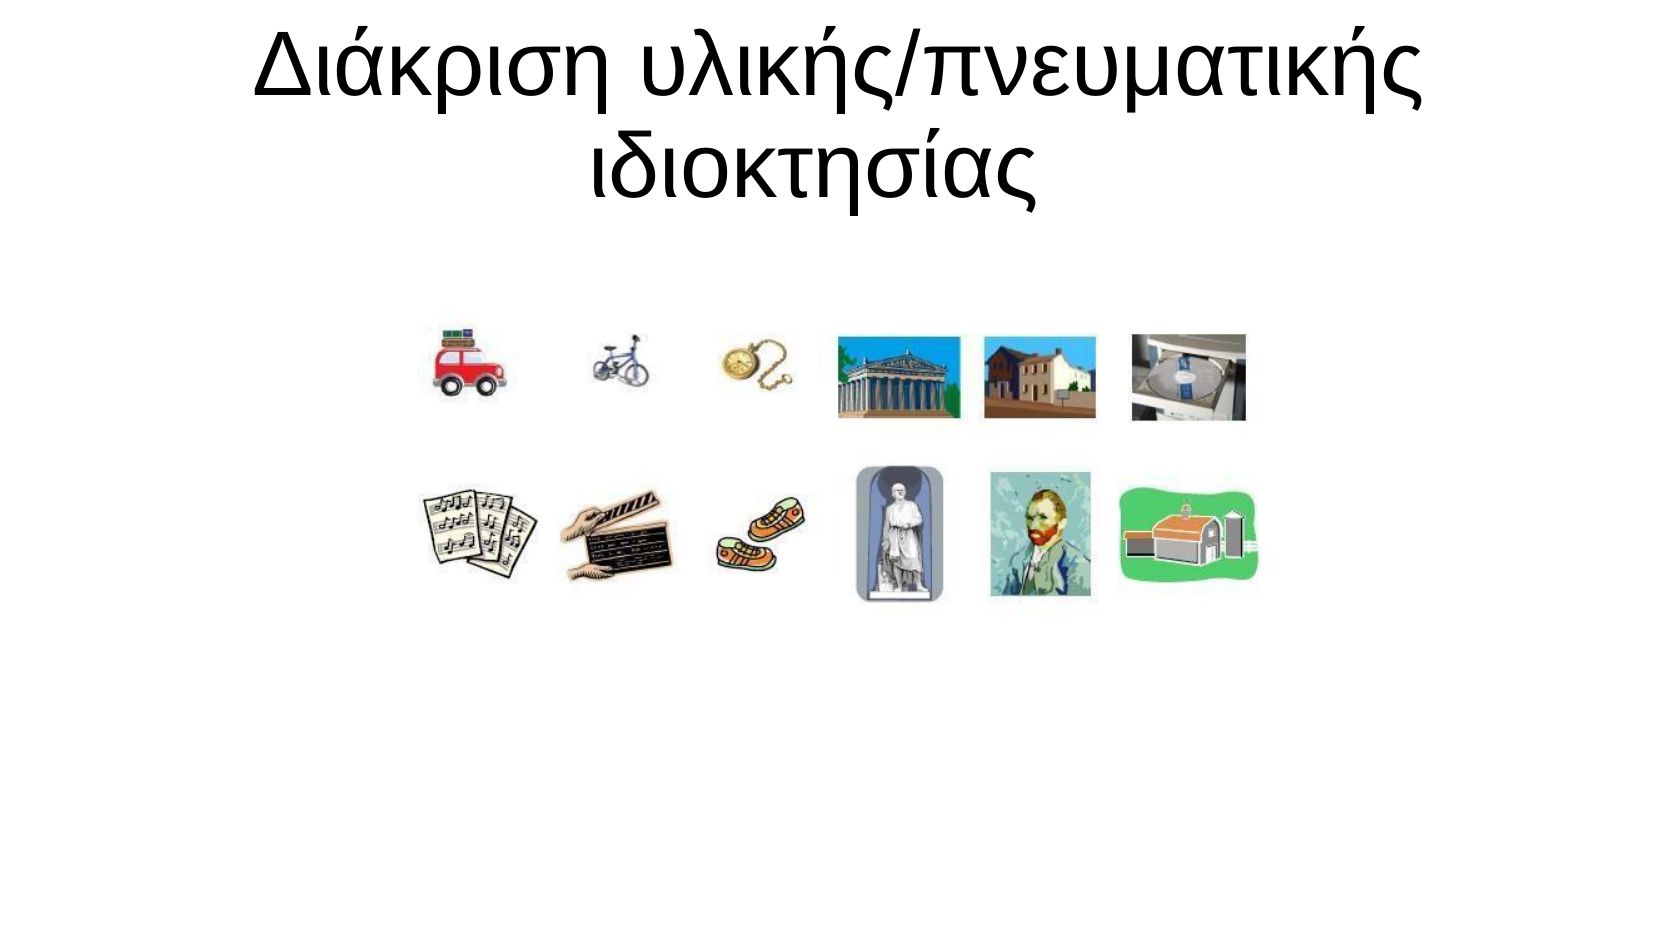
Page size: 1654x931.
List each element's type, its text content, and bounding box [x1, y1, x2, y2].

title Διάκριση υλικής/πνευματικής ιδιοκτησίας [82, 12, 1571, 218]
picture [398, 293, 1276, 630]
